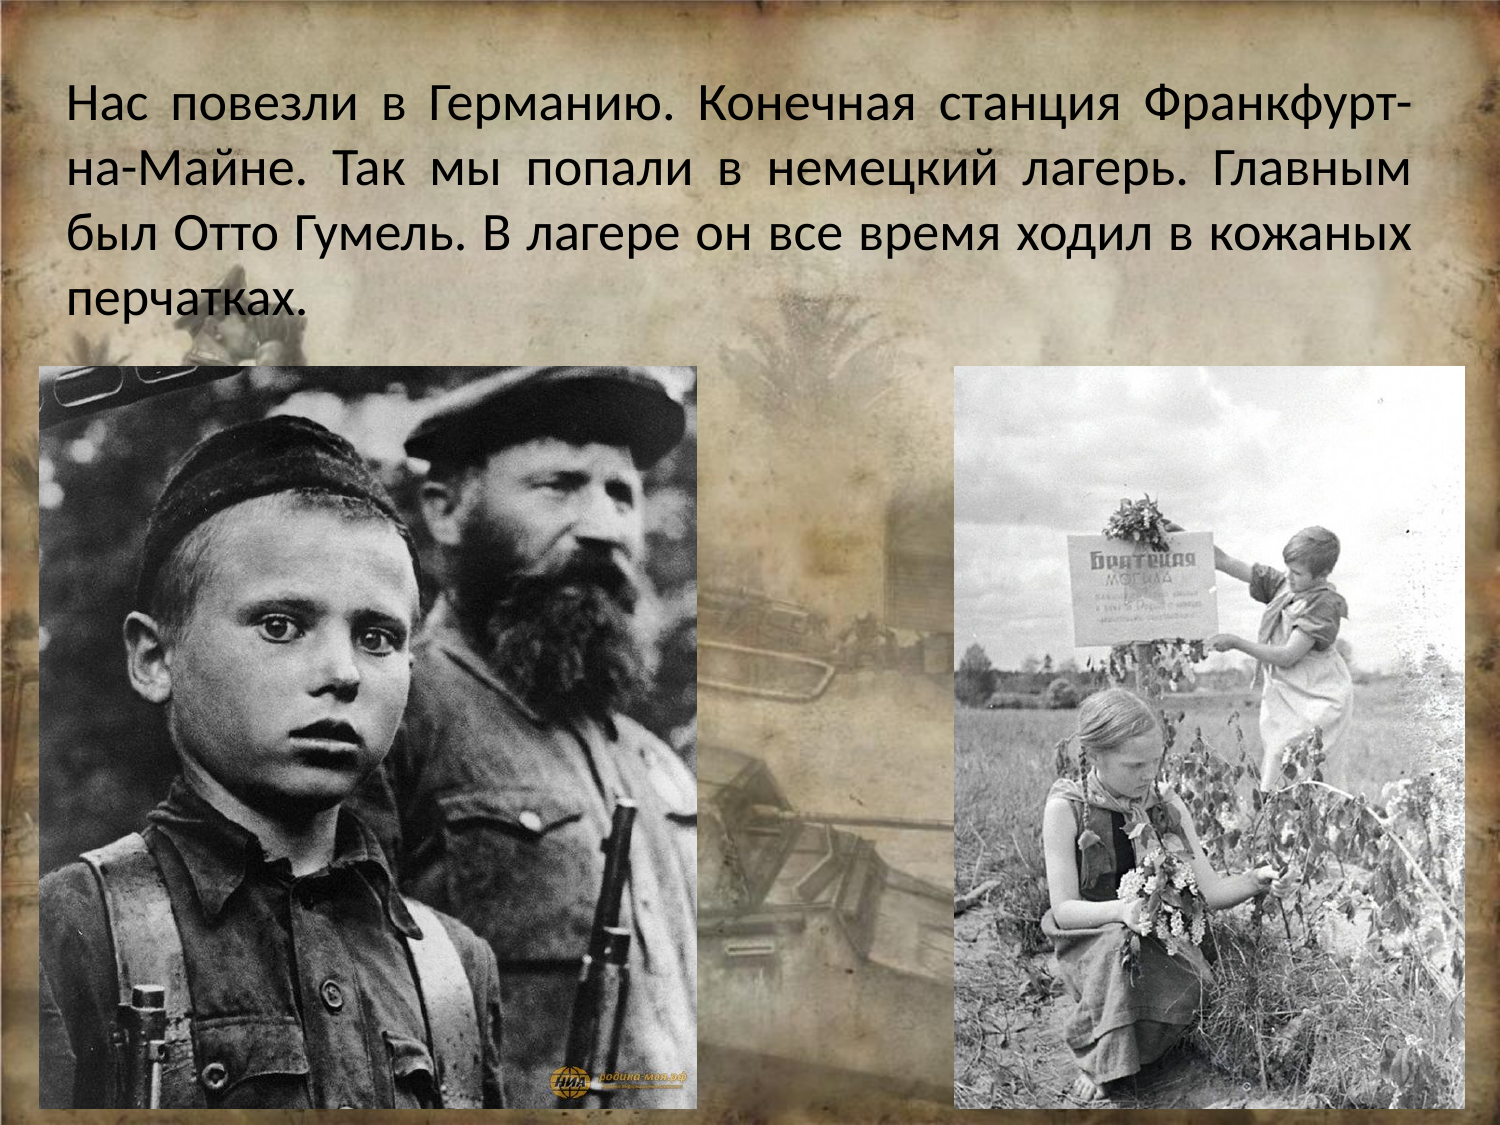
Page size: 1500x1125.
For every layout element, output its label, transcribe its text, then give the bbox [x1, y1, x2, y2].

title Нас повезли в Германию. Конечная станция Франкфурт-на-Майне. Так мы попали в немецкий лагерь. Главным был Отто Гумель. В лагере он все время ходил в кожаных перчатках. [51, 59, 1430, 367]
picture [0, 0, 1500, 1125]
